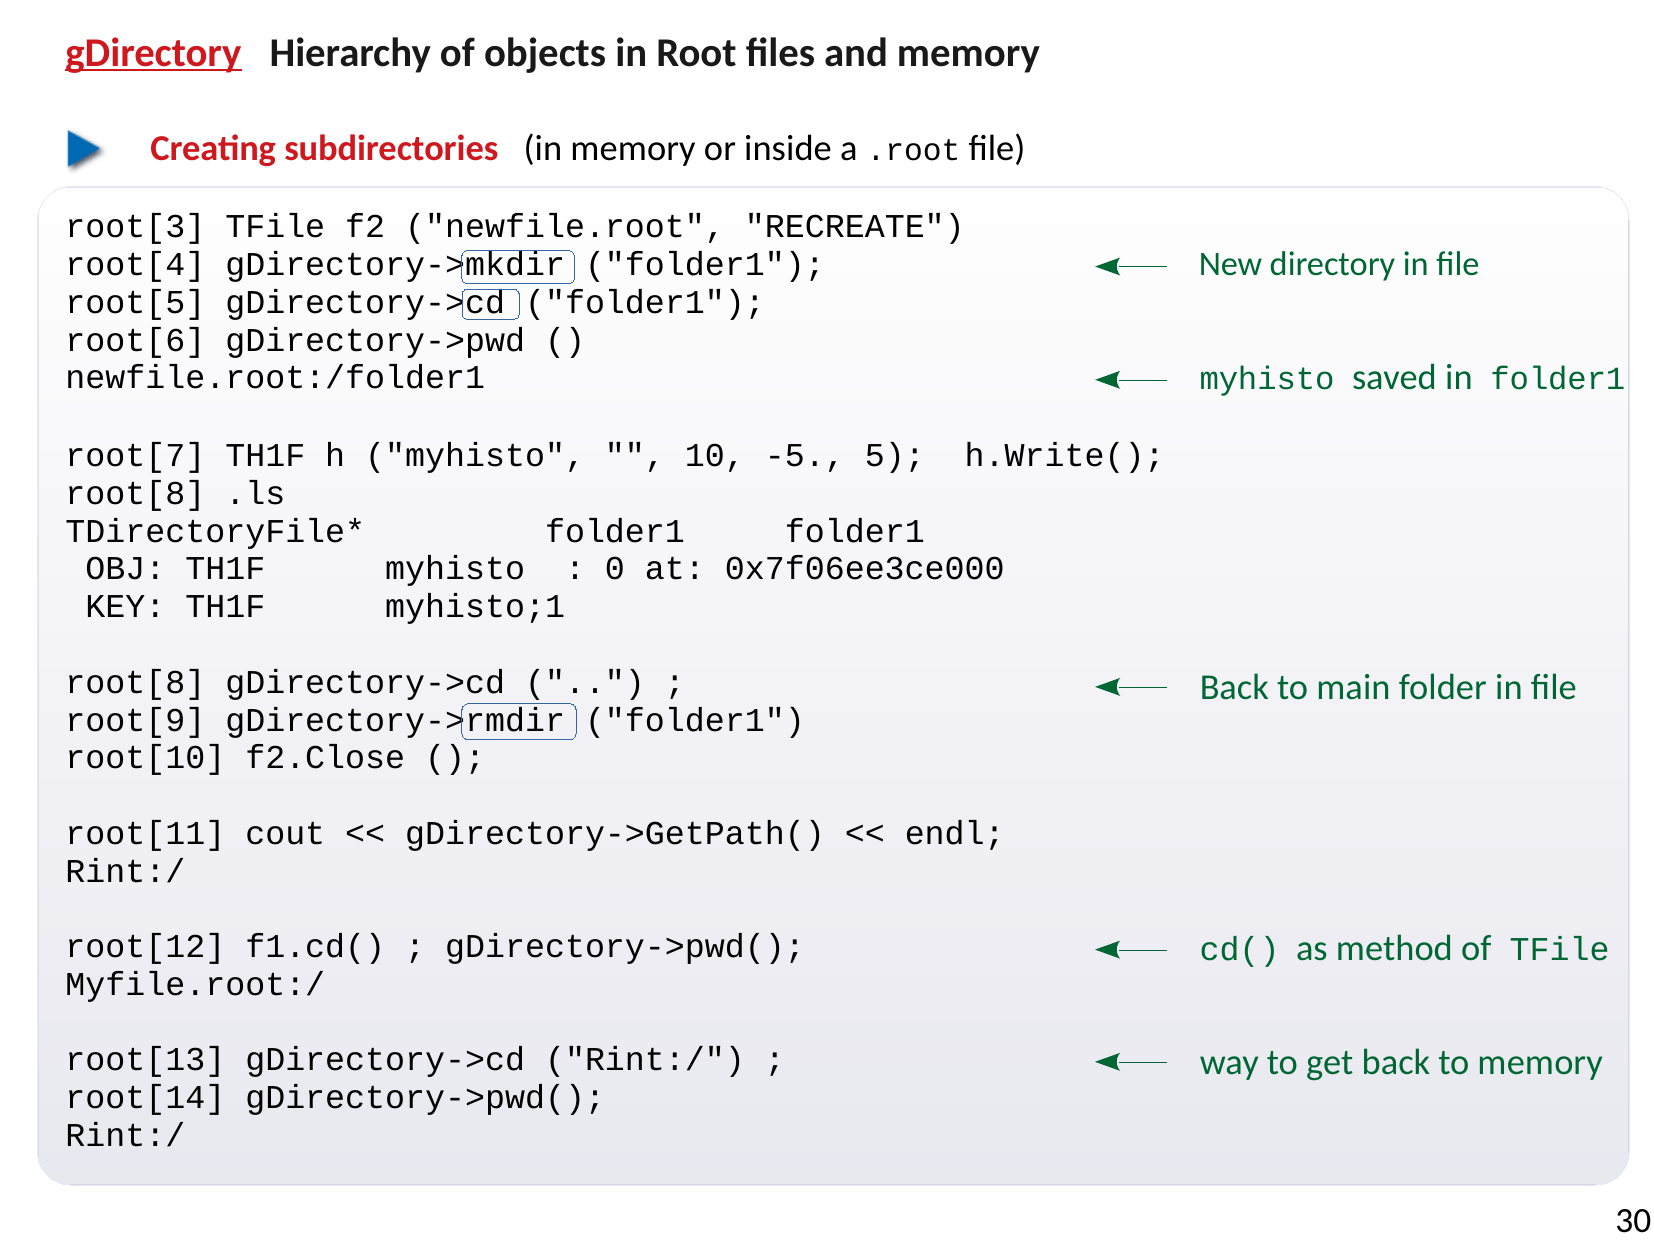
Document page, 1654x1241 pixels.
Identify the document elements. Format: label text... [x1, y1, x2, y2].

text_box New directory in file [1184, 242, 1561, 292]
text_box gDirectory Hierarchy of objects in Root files and memory Creating subdirectories (in memory or inside a .root file) root[3] TFile f2 ("newfile.root", "RECREATE") root[4] gDirectory->mkdir ("folder1"); root[5] gDirectory->cd ("folder1"); root[6] gDirectory->pwd () newfile.root:/folder1 root[7] TH1F h ("myhisto", "", 10, -5., 5); h.Write(); root[8] .ls TDirectoryFile* folder1 folder1 OBJ: TH1F myhisto : 0 at: 0x7f06ee3ce000 KEY: TH1F myhisto;1 root[8] gDirectory->cd ("..") ; root[9] gDirectory->rmdir ("folder1") root[10] f2.Close (); root[11] cout << gDirectory->GetPath() << endl; Rint:/ root[12] f1.cd() ; gDirectory->pwd(); Myfile.root:/ root[13] gDirectory->cd ("Rint:/") ; root[14] gDirectory->pwd(); Rint:/ [50, 28, 1630, 1167]
text_box myhisto saved in folder1 [1184, 352, 1648, 408]
text_box Back to main folder in file [1185, 664, 1609, 717]
text_box [37, 193, 1626, 1186]
text_box cd() as method of TFile [1184, 922, 1630, 978]
text_box way to get back to memory [1185, 1039, 1630, 1092]
